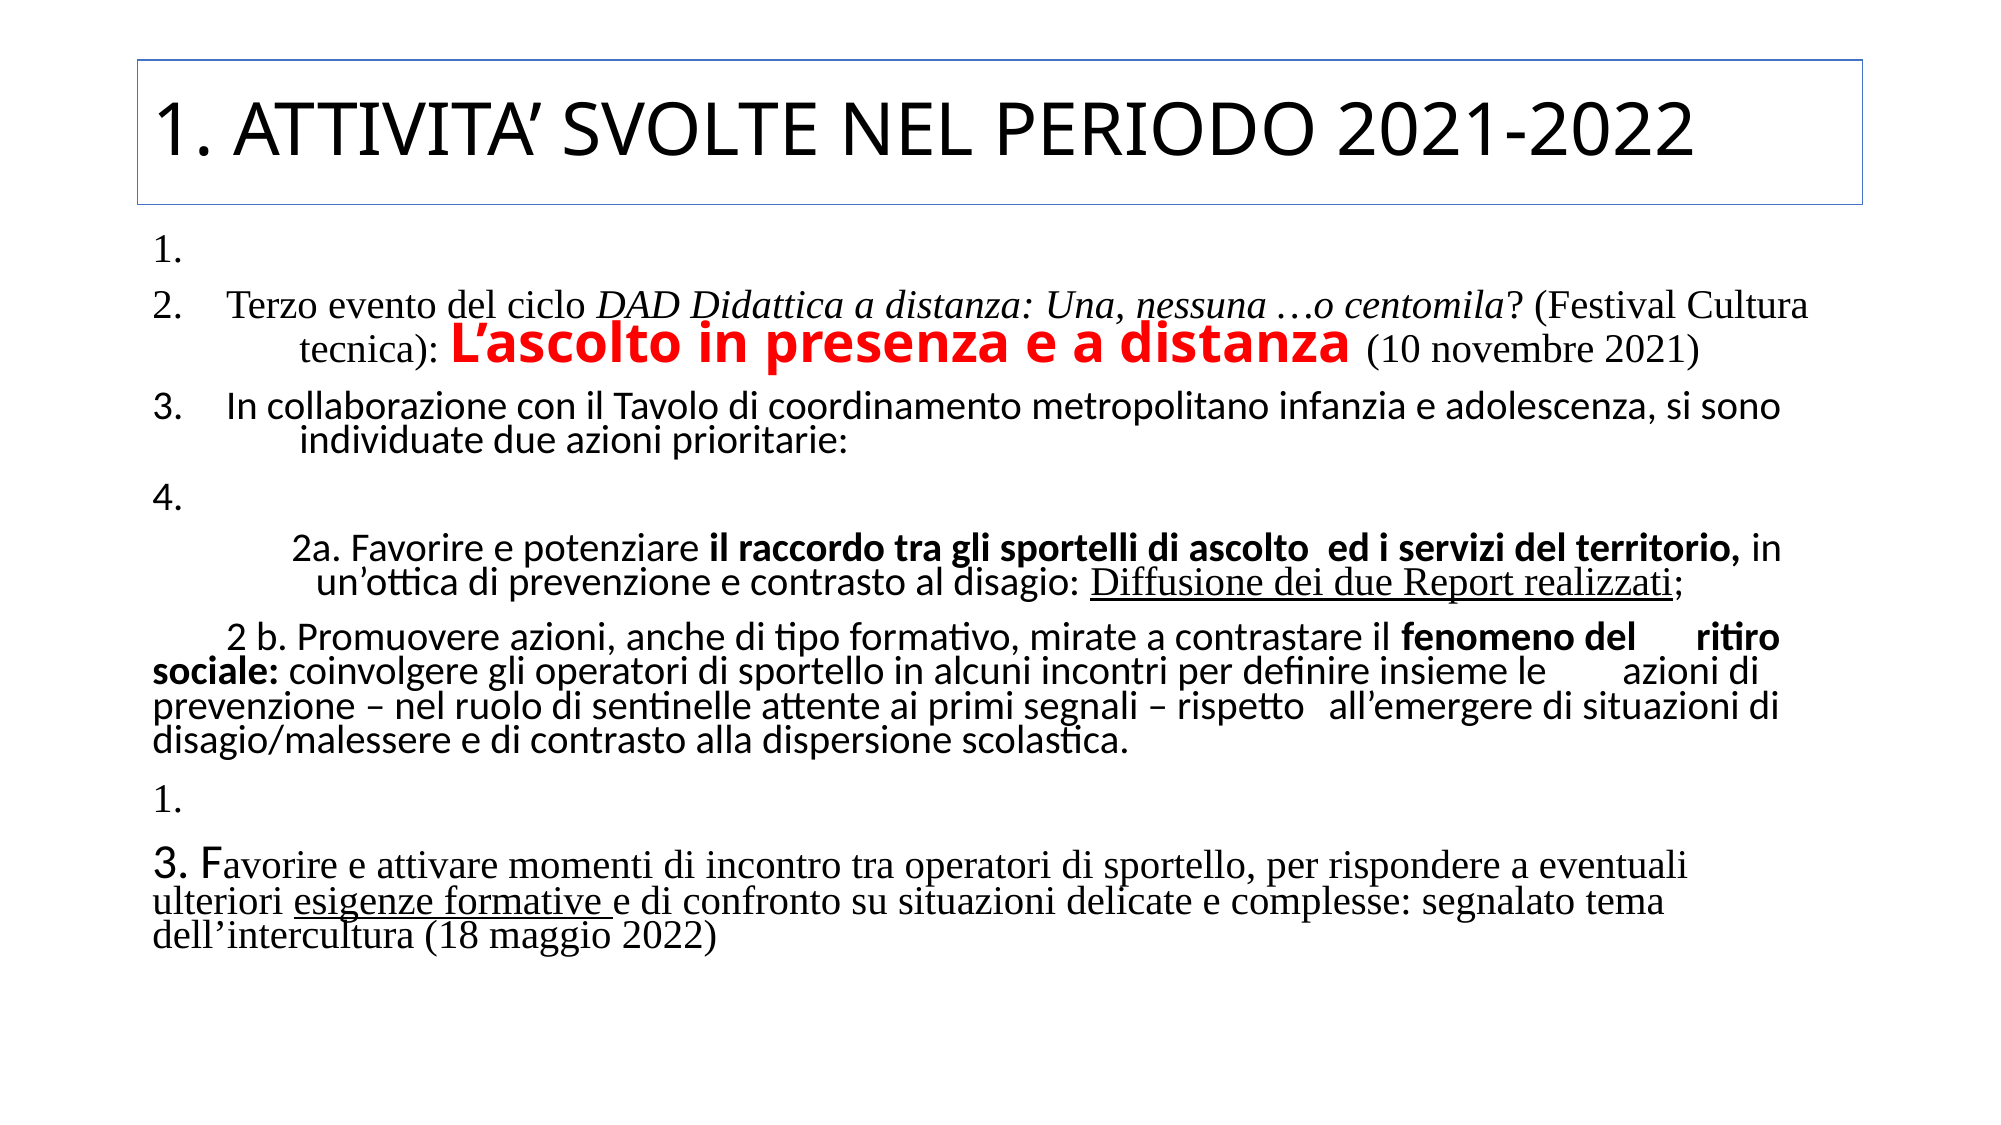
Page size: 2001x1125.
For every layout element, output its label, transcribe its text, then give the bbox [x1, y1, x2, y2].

list Terzo evento del ciclo DAD Didattica a distanza: Una, nessuna …o centomila? (Festival Cultura tecnica): L’ascolto in presenza e a distanza (10 novembre 2021) In collaborazione con il Tavolo di coordinamento metropolitano infanzia e adolescenza, si sono individuate due azioni prioritarie: 2a. Favorire e potenziare il raccordo tra gli sportelli di ascolto ed i servizi del territorio, in un’ottica di prevenzione e contrasto al disagio: Diffusione dei due Report realizzati; 2 b. Promuovere azioni, anche di tipo formativo, mirate a contrastare il fenomeno del ritiro sociale: coinvolgere gli operatori di sportello in alcuni incontri per definire insieme le azioni di prevenzione – nel ruolo di sentinelle attente ai primi segnali – rispetto all’emergere di situazioni di disagio/malessere e di contrasto alla dispersione scolastica. 3. Favorire e attivare momenti di incontro tra operatori di sportello, per rispondere a eventuali ulteriori esigenze formative e di confronto su situazioni delicate e complesse: segnalato tema dell’intercultura (18 maggio 2022) [137, 214, 1863, 1014]
title 1. ATTIVITA’ SVOLTE NEL PERIODO 2021-2022 [137, 59, 1863, 205]
